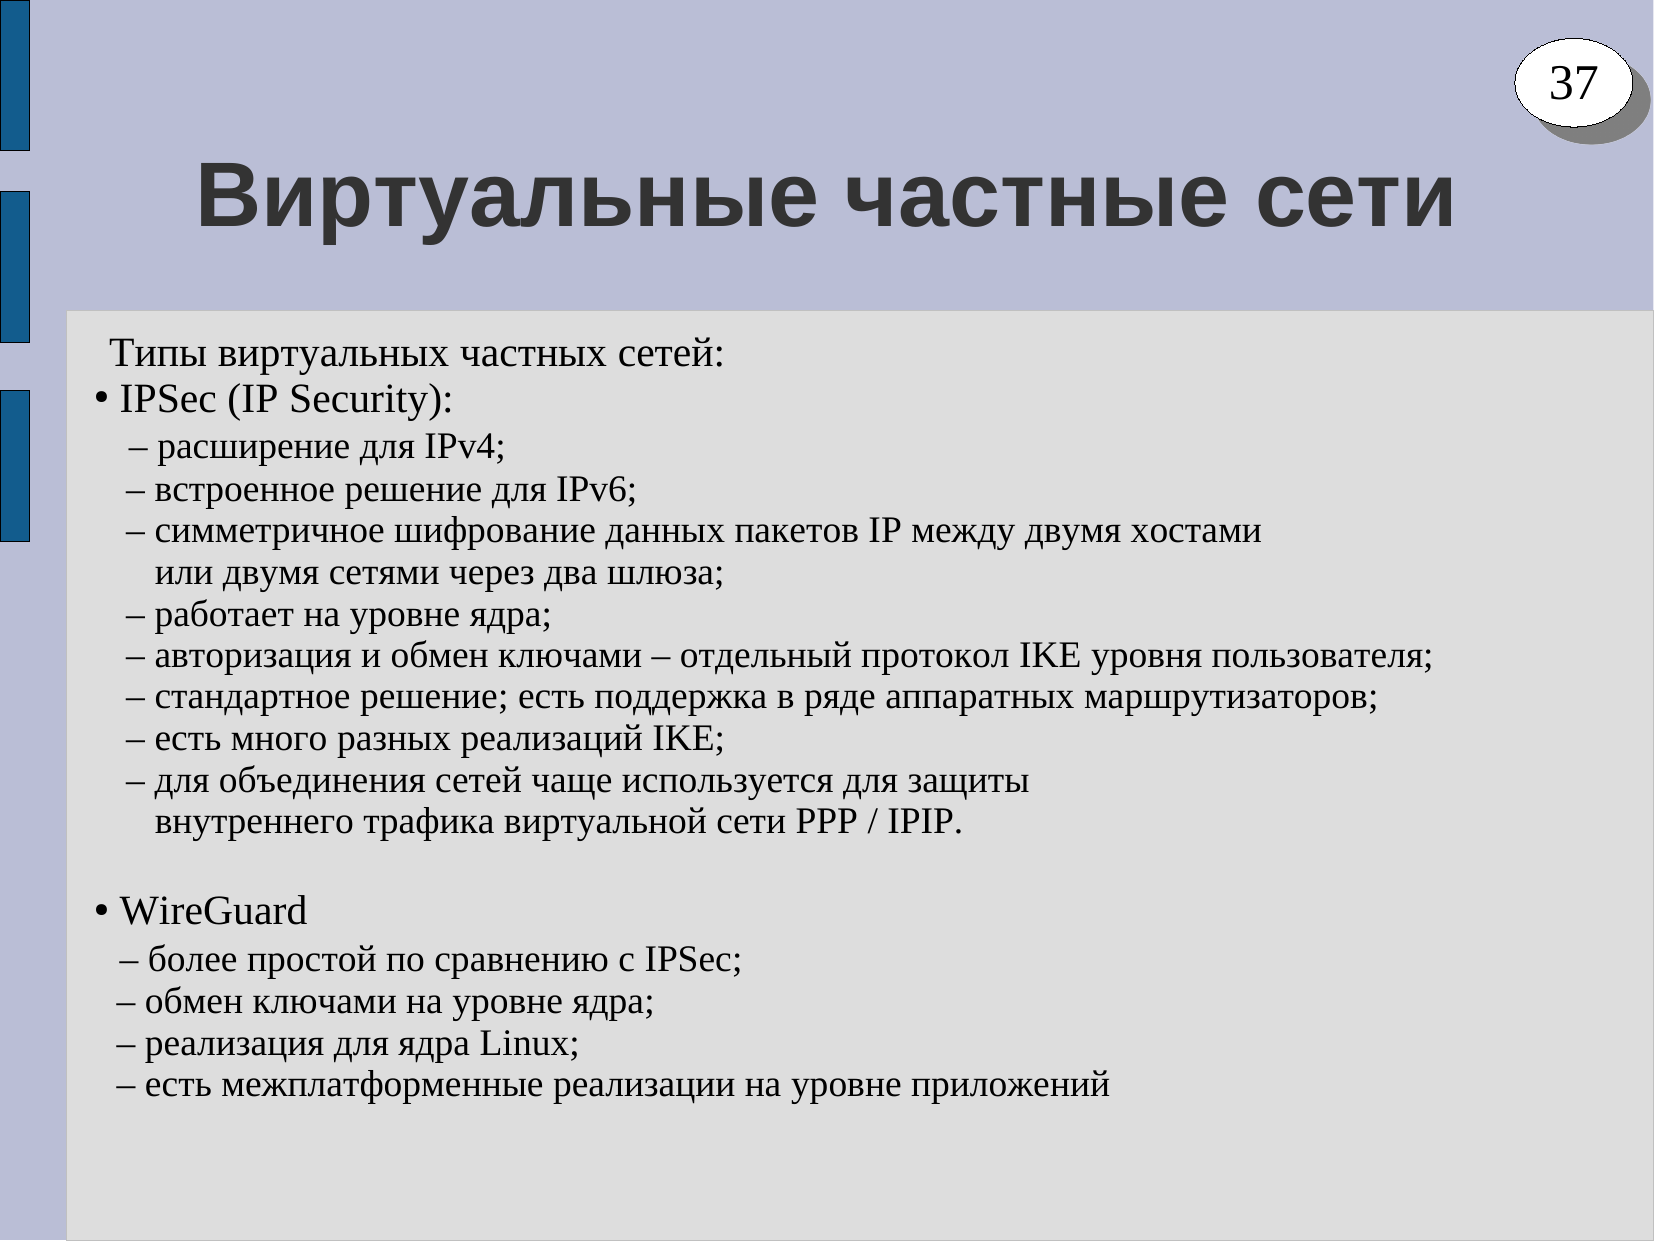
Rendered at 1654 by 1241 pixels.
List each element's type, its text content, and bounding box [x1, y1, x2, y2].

text_box Типы виртуальных частных сетей: IPSec (IP Security): – расширение для IPv4; – встроенное решение для IPv6; – симметричное шифрование данных пакетов IP между двумя хостами или двумя сетями через два шлюза; – работает на уровне ядра; – авторизация и обмен ключами – отдельный протокол IKE уровня пользователя; – стандартное решение; есть поддержка в ряде аппаратных маршрутизаторов; – есть много разных реализаций IKE; – для объединения сетей чаще используется для защиты внутреннего трафика виртуальной сети PPP / IPIP. WireGuard – более простой по сравнению с IPSec; – обмен ключами на уровне ядра; – реализация для ядра Linux; – есть межплатформенные реализации на уровне приложений [94, 329, 1628, 1241]
title Виртуальные частные сети [121, 91, 1534, 299]
text_box 37 [1514, 38, 1633, 128]
